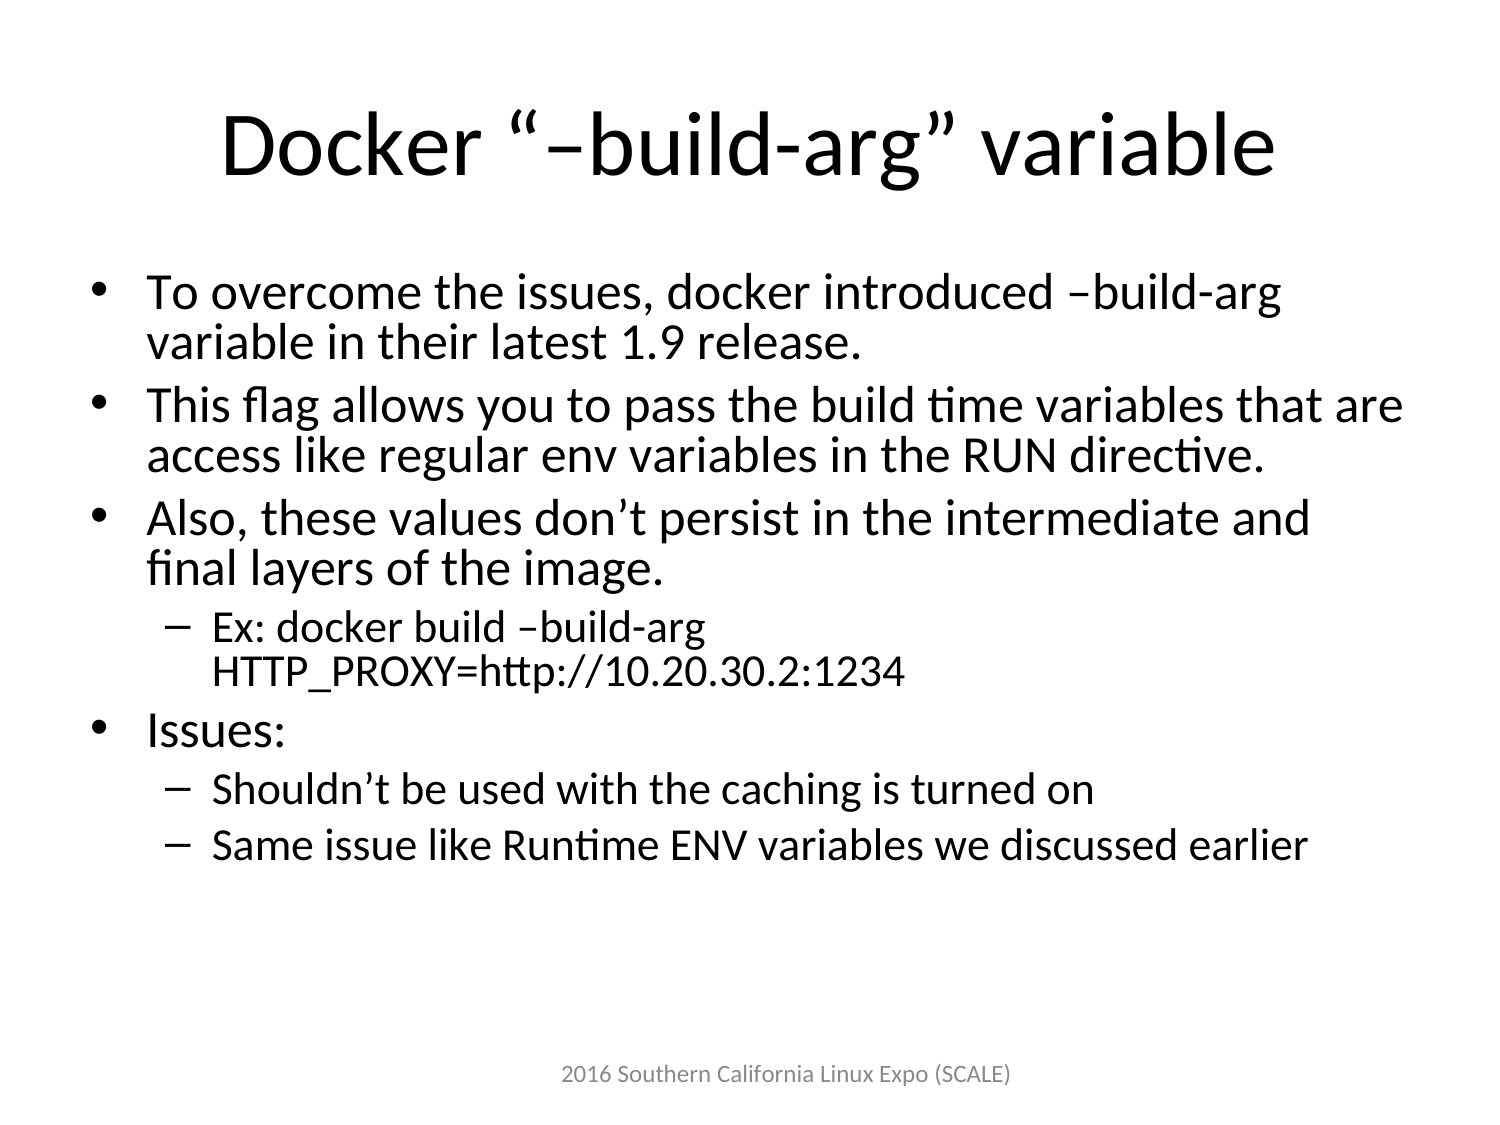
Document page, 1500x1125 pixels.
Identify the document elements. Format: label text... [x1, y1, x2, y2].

list To overcome the issues, docker introduced –build-arg variable in their latest 1.9 release. This flag allows you to pass the build time variables that are access like regular env variables in the RUN directive. Also, these values don’t persist in the intermediate and final layers of the image. Ex: docker build –build-arg HTTP_PROXY=http://10.20.30.2:1234 Issues: Shouldn’t be used with the caching is turned on Same issue like Runtime ENV variables we discussed earlier [75, 262, 1426, 1005]
title Docker “–build-arg” variable [75, 45, 1426, 233]
text_box 2016 Southern California Linux Expo (SCALE) [512, 1042, 1067, 1103]
